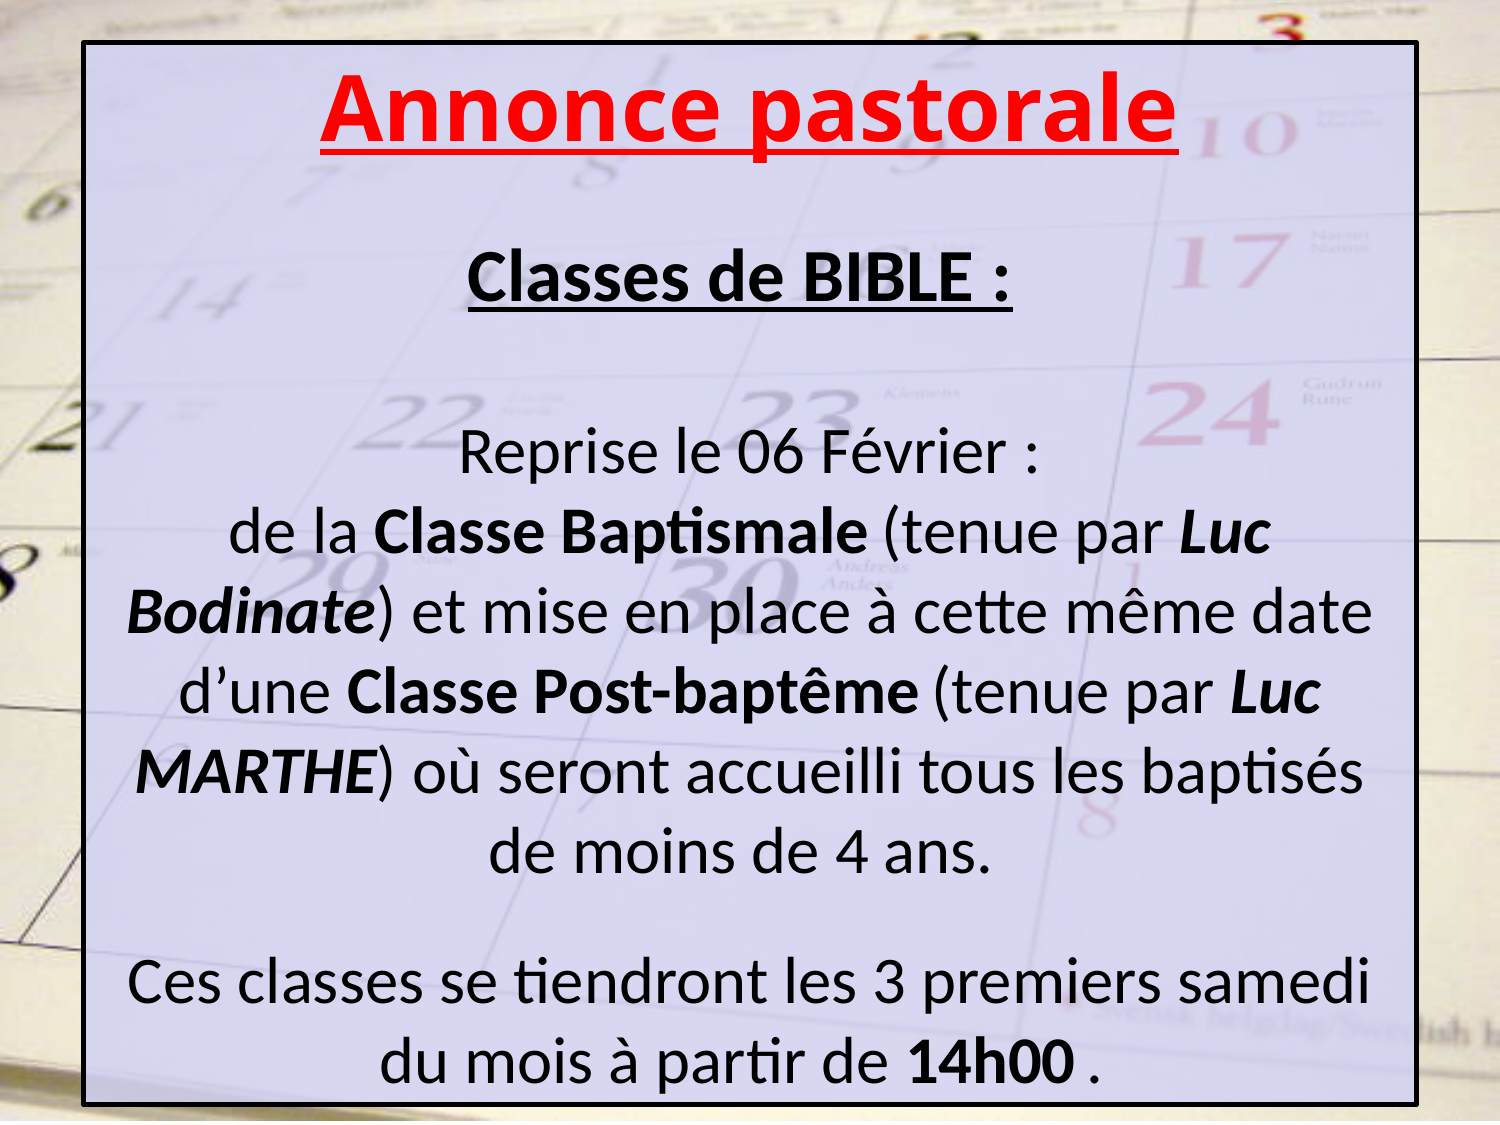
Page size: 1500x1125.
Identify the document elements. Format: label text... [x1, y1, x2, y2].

text_box Annonce pastorale Classes de BIBLE : Reprise le 06 Février : de la Classe Baptismale (tenue par Luc Bodinate) et mise en place à cette même date d’une Classe Post-baptême (tenue par Luc MARTHE) où seront accueilli tous les baptisés de moins de 4 ans. Ces classes se tiendront les 3 premiers samedi du mois à partir de 14h00 . [83, 42, 1417, 1105]
picture [0, 0, 1500, 1122]
